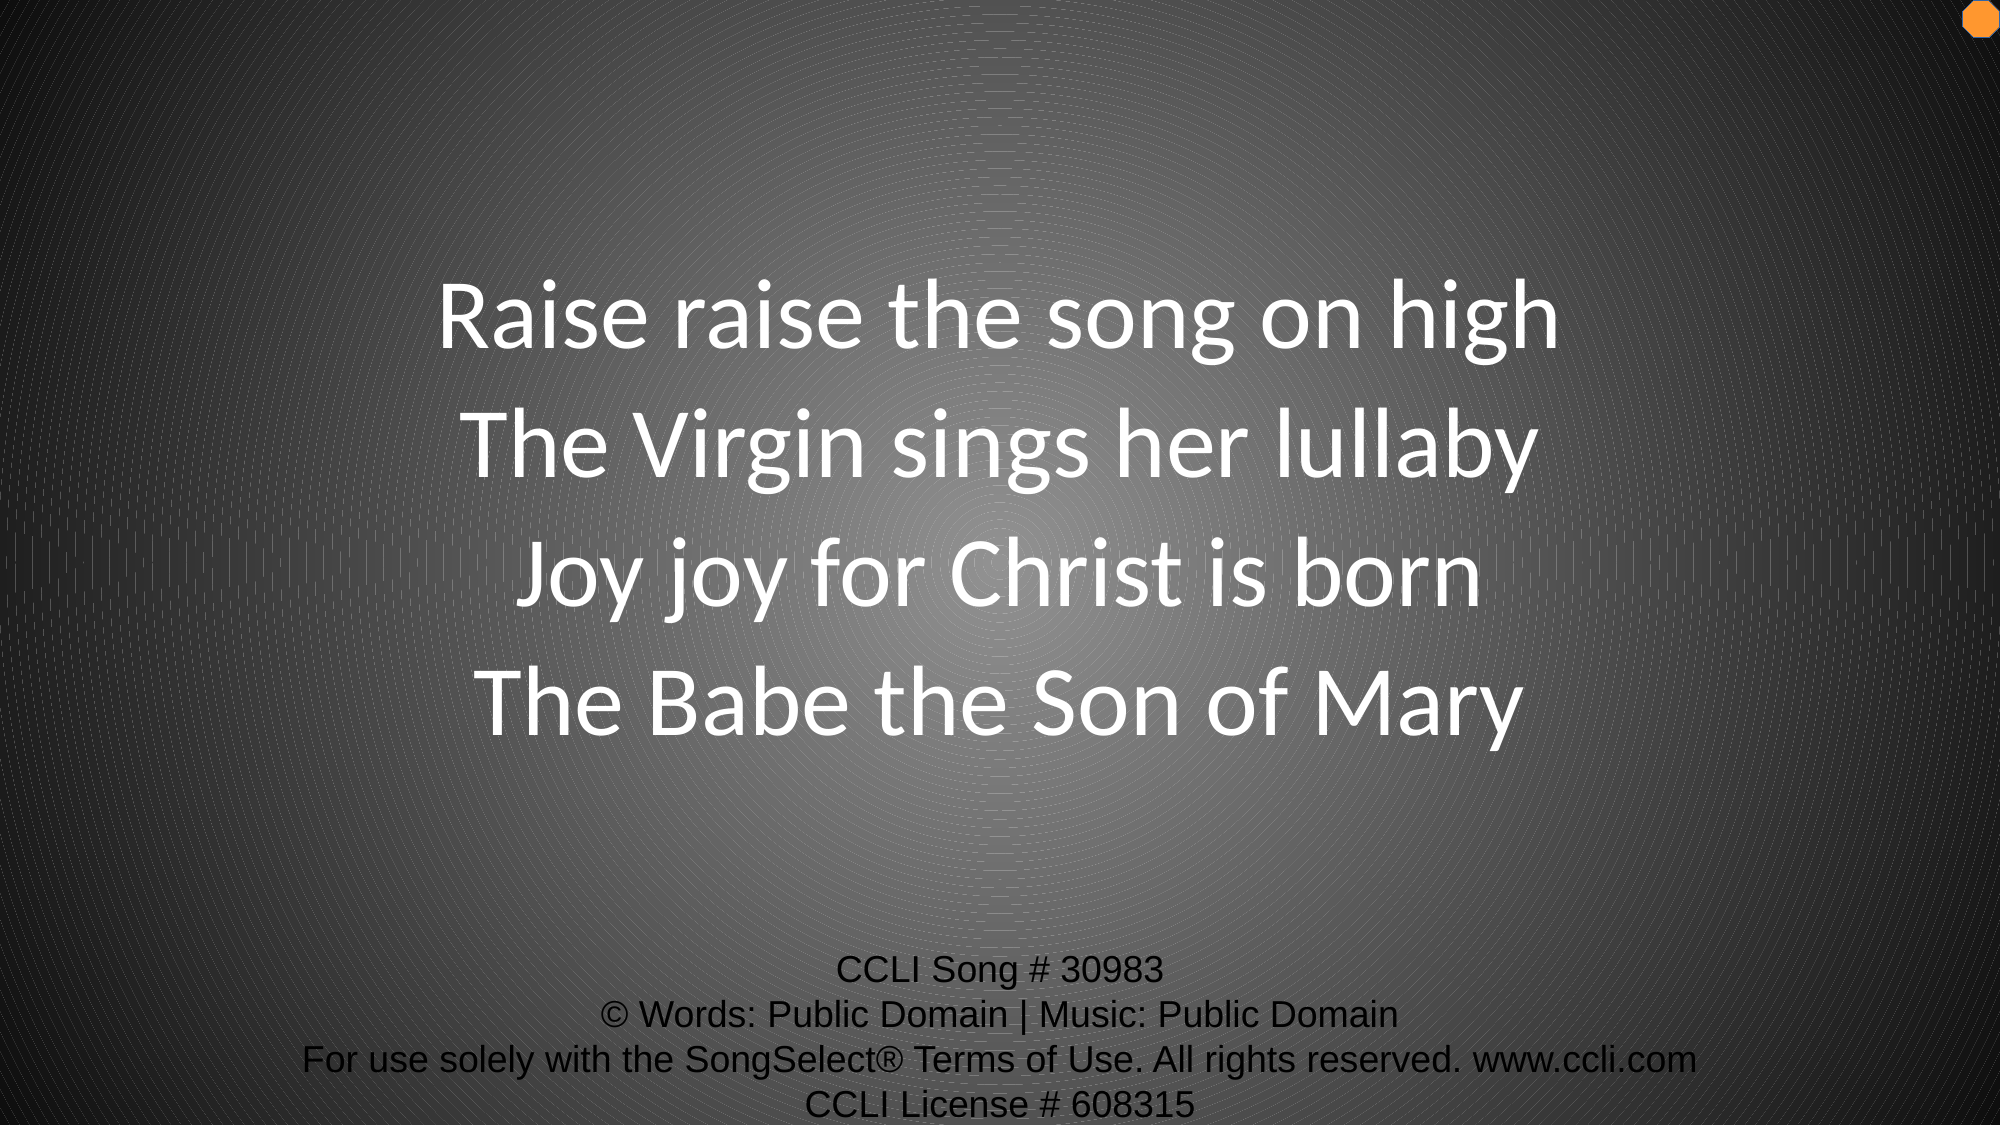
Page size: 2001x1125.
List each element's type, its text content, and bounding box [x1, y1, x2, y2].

text_box CCLI Song # 30983 © Words: Public Domain | Music: Public Domain For use solely with the SongSelect® Terms of Use. All rights reserved. www.ccli.com CCLI License # 608315 [0, 937, 2000, 1121]
text_box Raise raise the song on high The Virgin sings her lullaby Joy joy for Christ is born The Babe the Son of Mary [0, 262, 2000, 937]
text_box [1962, 0, 2000, 38]
text_box Raise raise the song on high The Virgin sings her lullaby Joy joy for Christ is born The Babe the Son of Mary [0, 1121, 2000, 1125]
